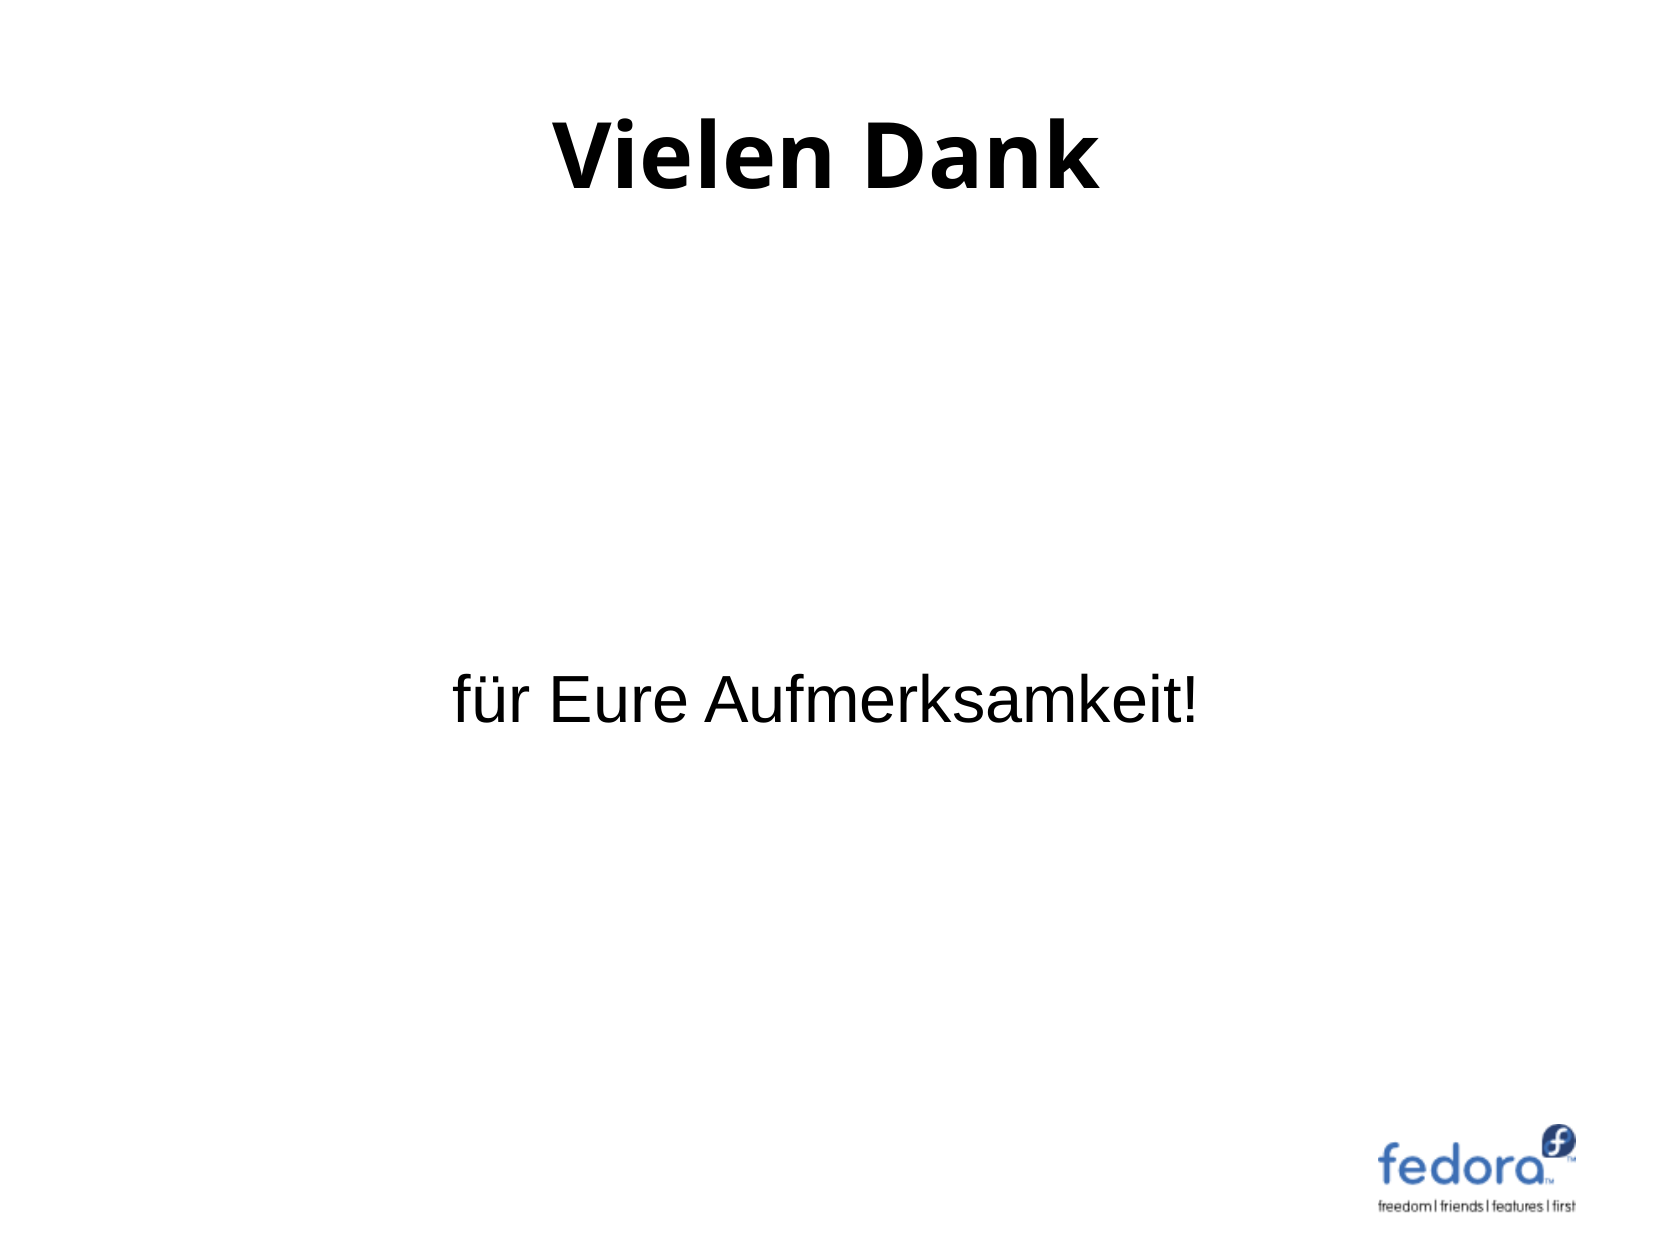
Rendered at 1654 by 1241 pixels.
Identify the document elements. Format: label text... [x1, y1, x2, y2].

subtitle für Eure Aufmerksamkeit! [82, 297, 1571, 1102]
title Vielen Dank [82, 49, 1571, 257]
picture [1378, 1124, 1576, 1214]
